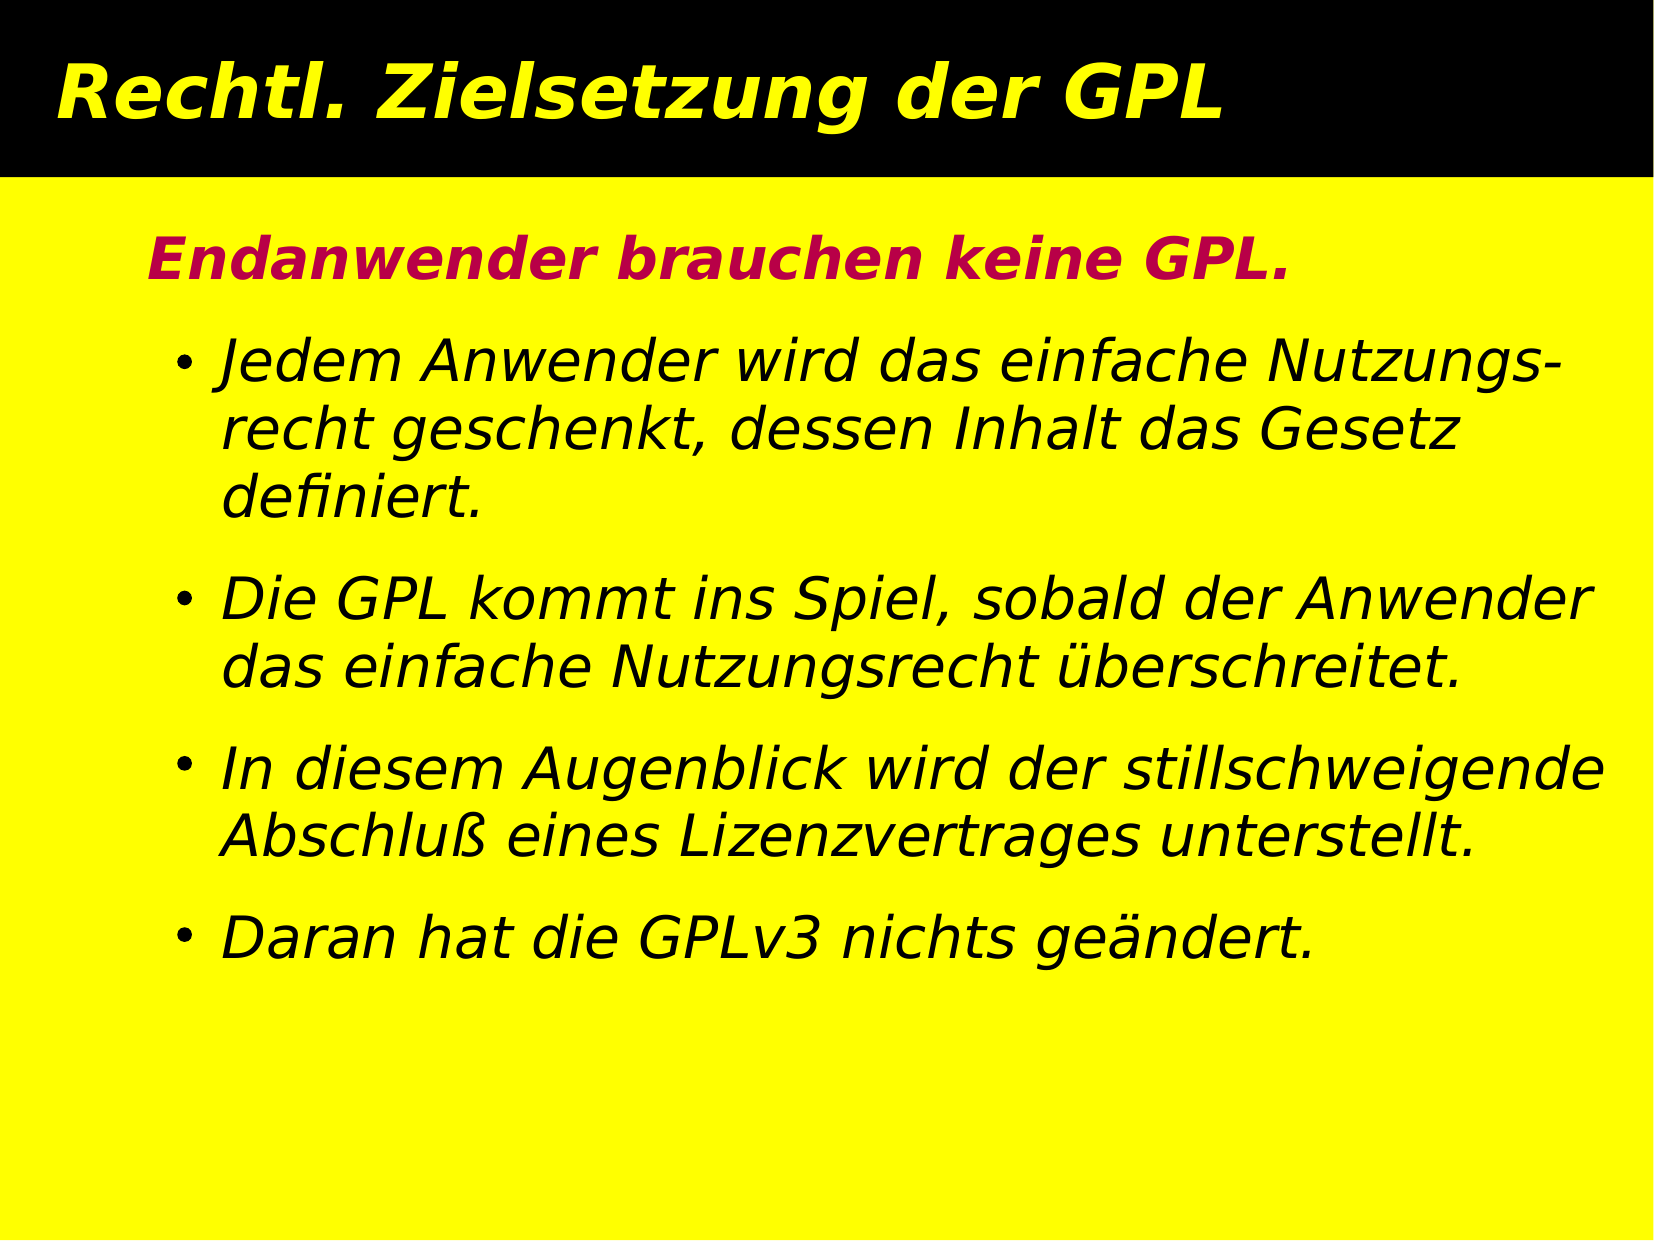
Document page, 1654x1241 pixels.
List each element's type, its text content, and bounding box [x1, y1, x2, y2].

text_box Endanwender brauchen keine GPL. Jedem Anwender wird das einfache Nutzungs- recht geschenkt, dessen Inhalt das Gesetz definiert. Die GPL kommt ins Spiel, sobald der Anwender das einfache Nutzungsrecht überschreitet. In diesem Augenblick wird der stillschweigende Abschluß eines Lizenzvertrages unterstellt. Daran hat die GPLv3 nichts geändert. [133, 218, 1624, 1083]
text_box [0, 0, 1654, 1241]
text_box Rechtl. Zielsetzung der GPL [41, 41, 1222, 144]
